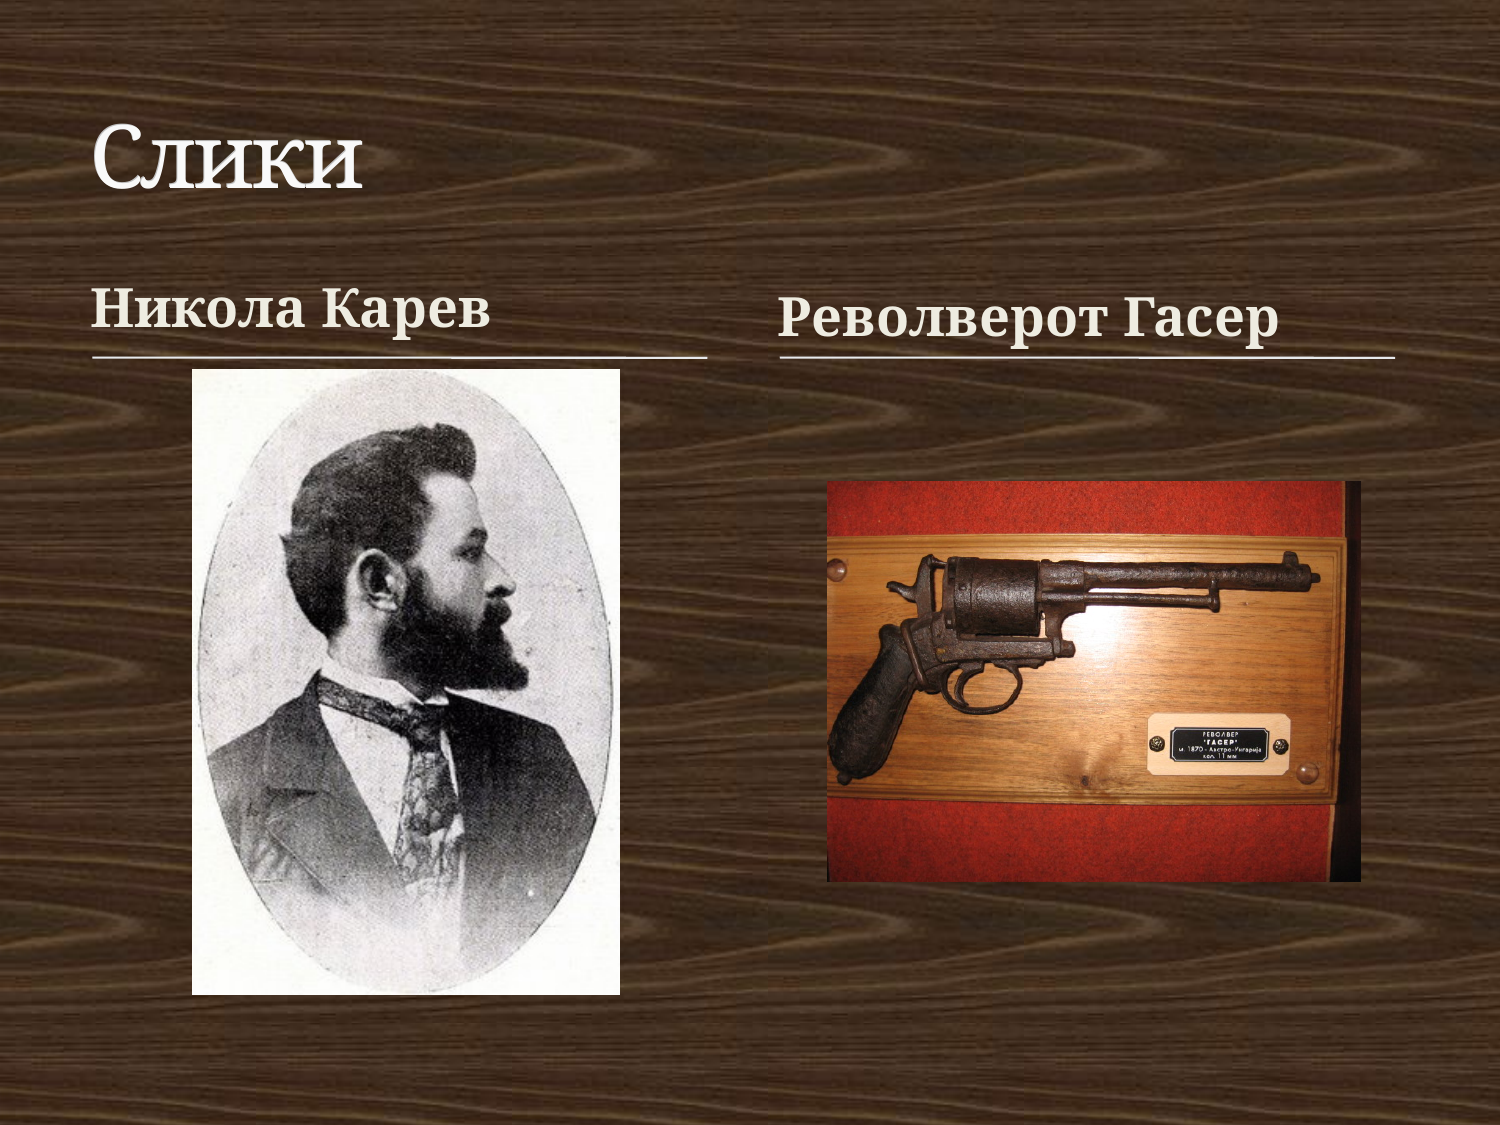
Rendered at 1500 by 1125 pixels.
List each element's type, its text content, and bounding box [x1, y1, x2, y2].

list Револверот Гасер [762, 229, 1426, 355]
title Слики [75, 25, 1426, 214]
picture [827, 482, 1361, 882]
list Никола Карев [75, 229, 738, 355]
picture [192, 369, 620, 995]
